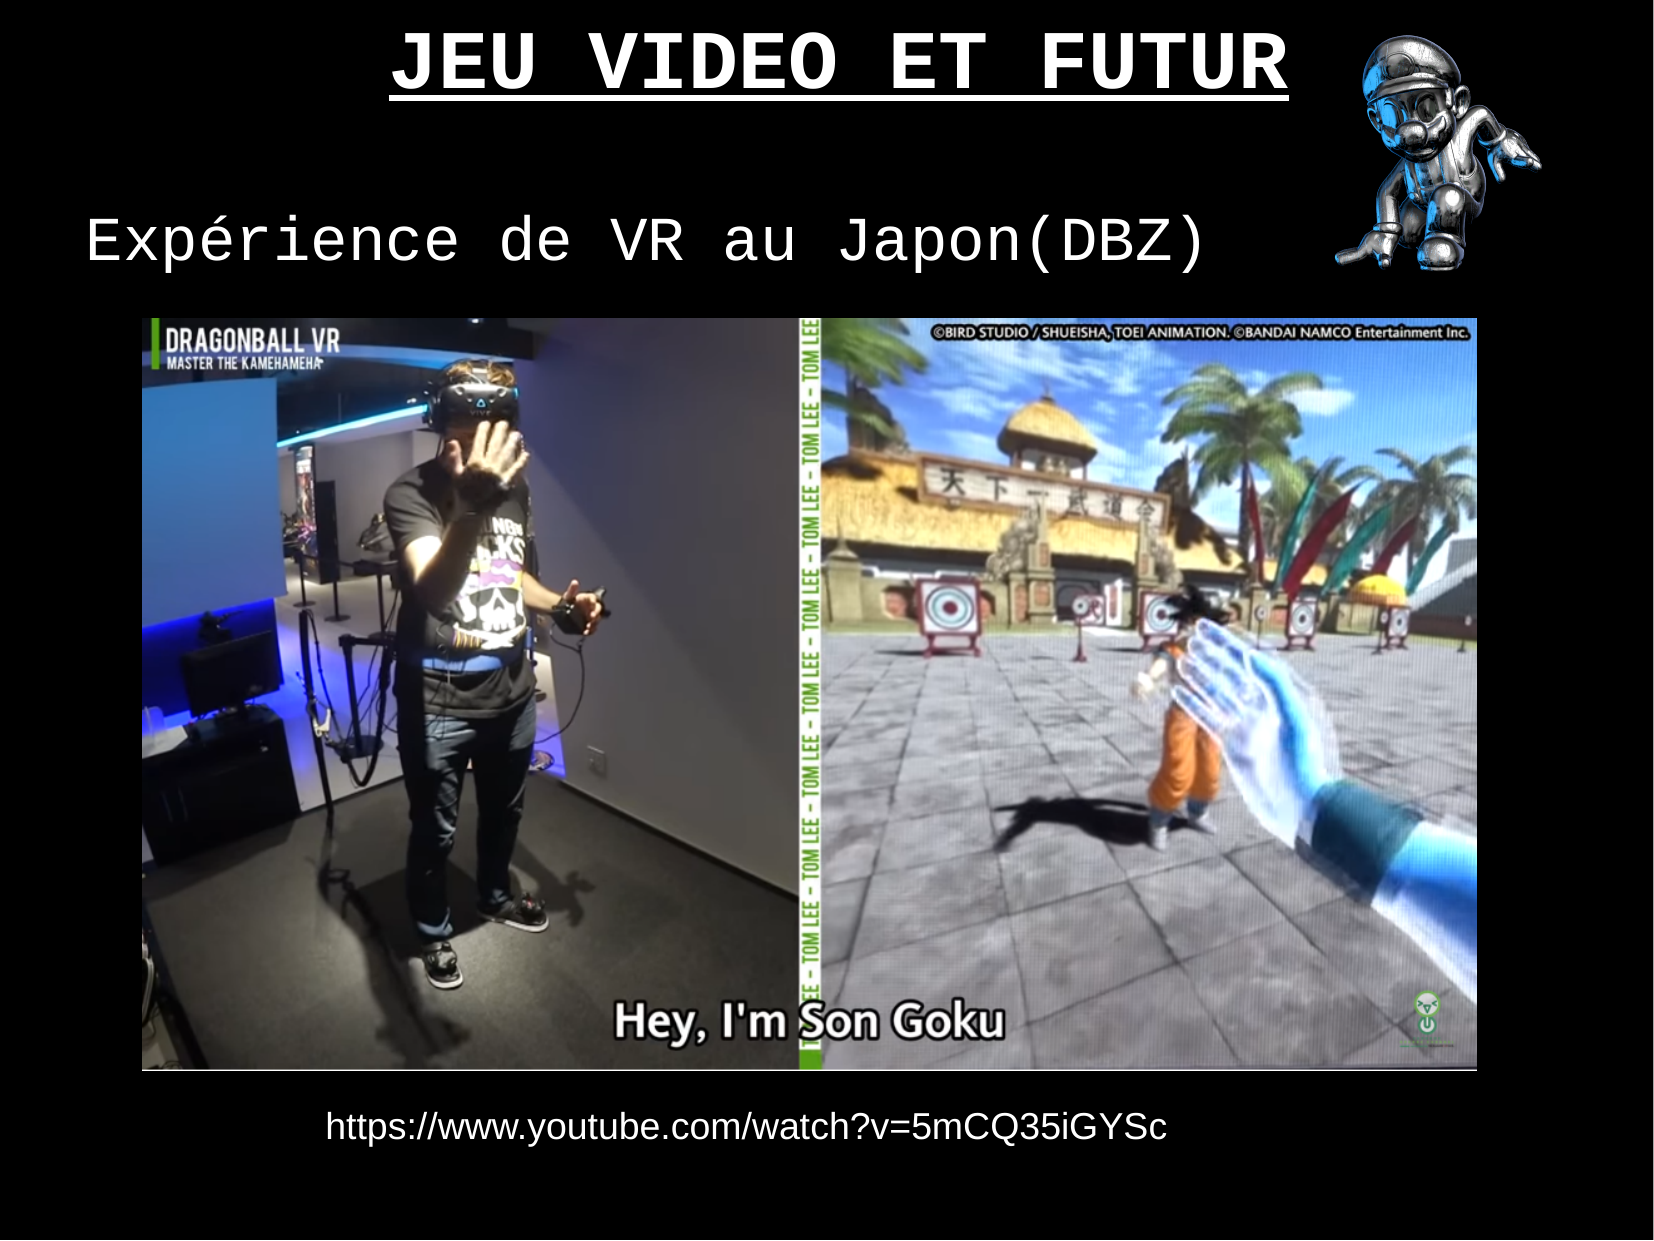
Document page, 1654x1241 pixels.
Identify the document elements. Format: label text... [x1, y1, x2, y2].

picture [1334, 35, 1548, 284]
picture [142, 318, 1477, 1071]
text_box JEU VIDEO ET FUTUR [373, 11, 1347, 154]
text_box Expérience de VR au Japon(DBZ) [35, 153, 1288, 319]
text_box https://www.youtube.com/watch?v=5mCQ35iGYSc [310, 1098, 1359, 1170]
